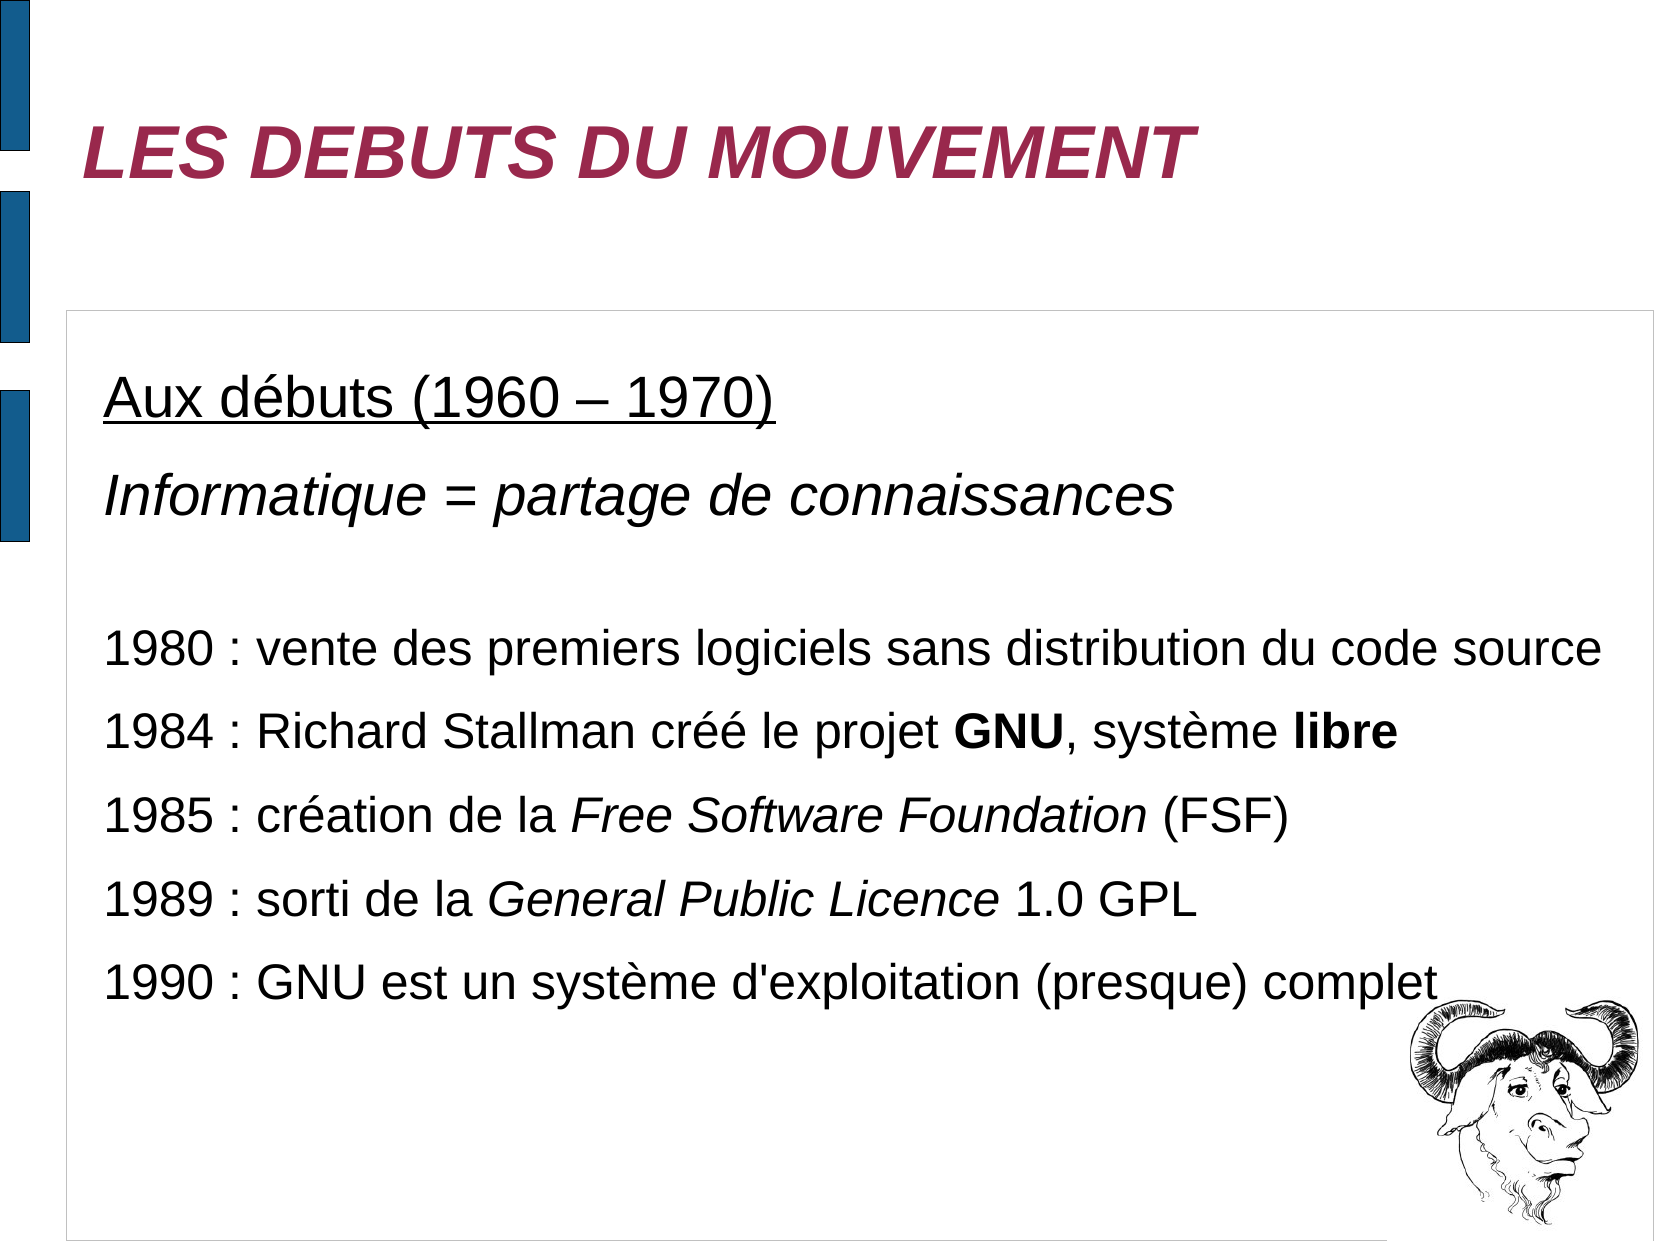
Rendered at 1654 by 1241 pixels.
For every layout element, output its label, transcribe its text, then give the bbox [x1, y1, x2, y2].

subtitle [193, 987, 207, 996]
subtitle [829, 987, 842, 996]
subtitle [738, 987, 751, 996]
subtitle [469, 987, 481, 996]
subtitle [1155, 987, 1168, 996]
subtitle [972, 987, 986, 996]
subtitle [264, 987, 287, 996]
subtitle [121, 987, 1534, 1127]
subtitle [867, 987, 881, 996]
subtitle [1365, 987, 1378, 996]
subtitle [1059, 987, 1072, 996]
subtitle [1294, 987, 1308, 996]
text_box Aux débuts (1960 – 1970) Informatique = partage de connaissances 1980 : vente des premiers logiciels sans distribution du code source 1984 : Richard Stallman créé le projet GNU, système libre 1985 : création de la Free Software Foundation (FSF) 1989 : sorti de la General Public Licence 1.0 GPL 1990 : GNU est un système d'exploitation (presque) complet [88, 324, 1654, 987]
subtitle [919, 987, 931, 996]
subtitle [1184, 987, 1196, 996]
subtitle [340, 987, 359, 996]
picture [1387, 987, 1653, 1241]
title LES DEBUTS DU MOUVEMENT [82, 49, 1571, 257]
